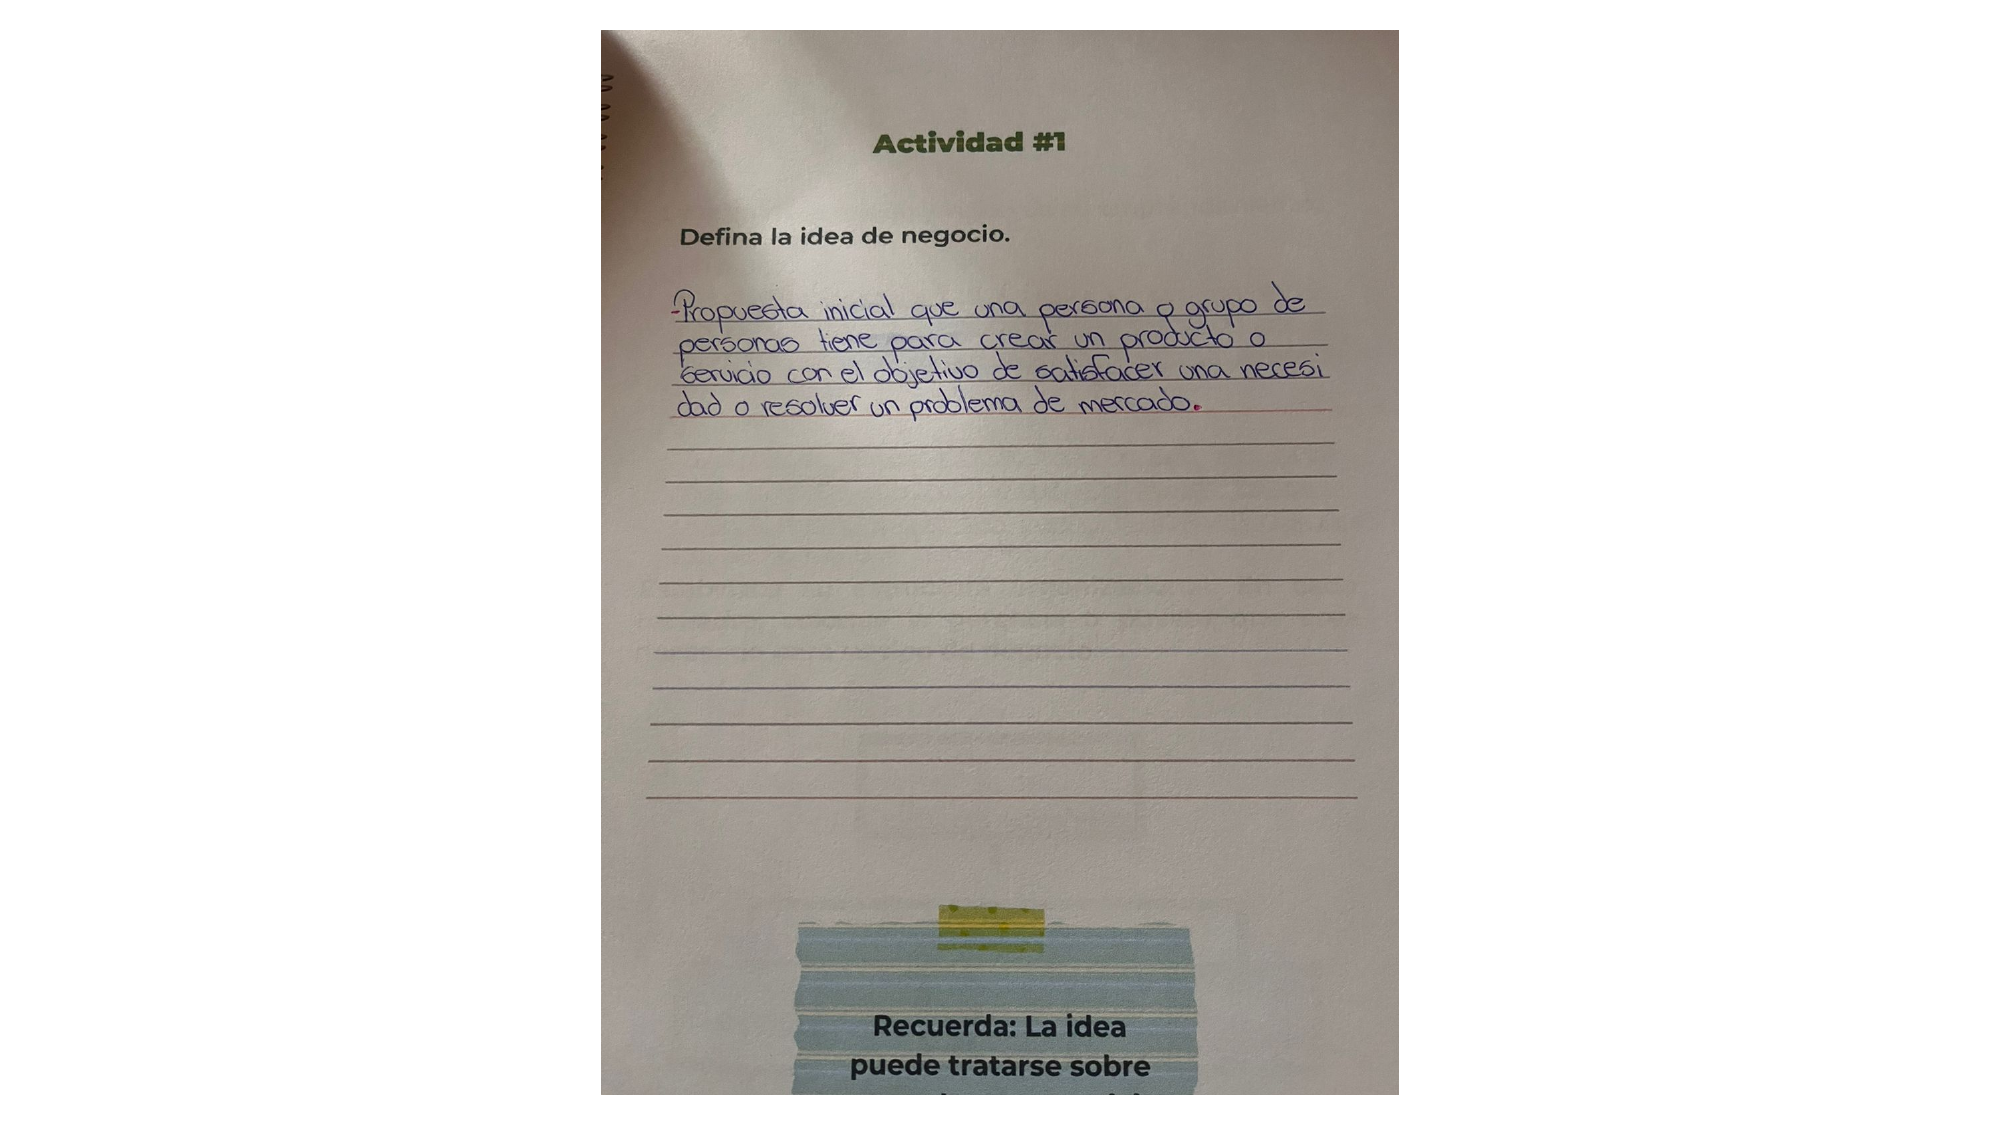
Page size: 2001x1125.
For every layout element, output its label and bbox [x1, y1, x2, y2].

picture [601, 30, 1399, 1095]
